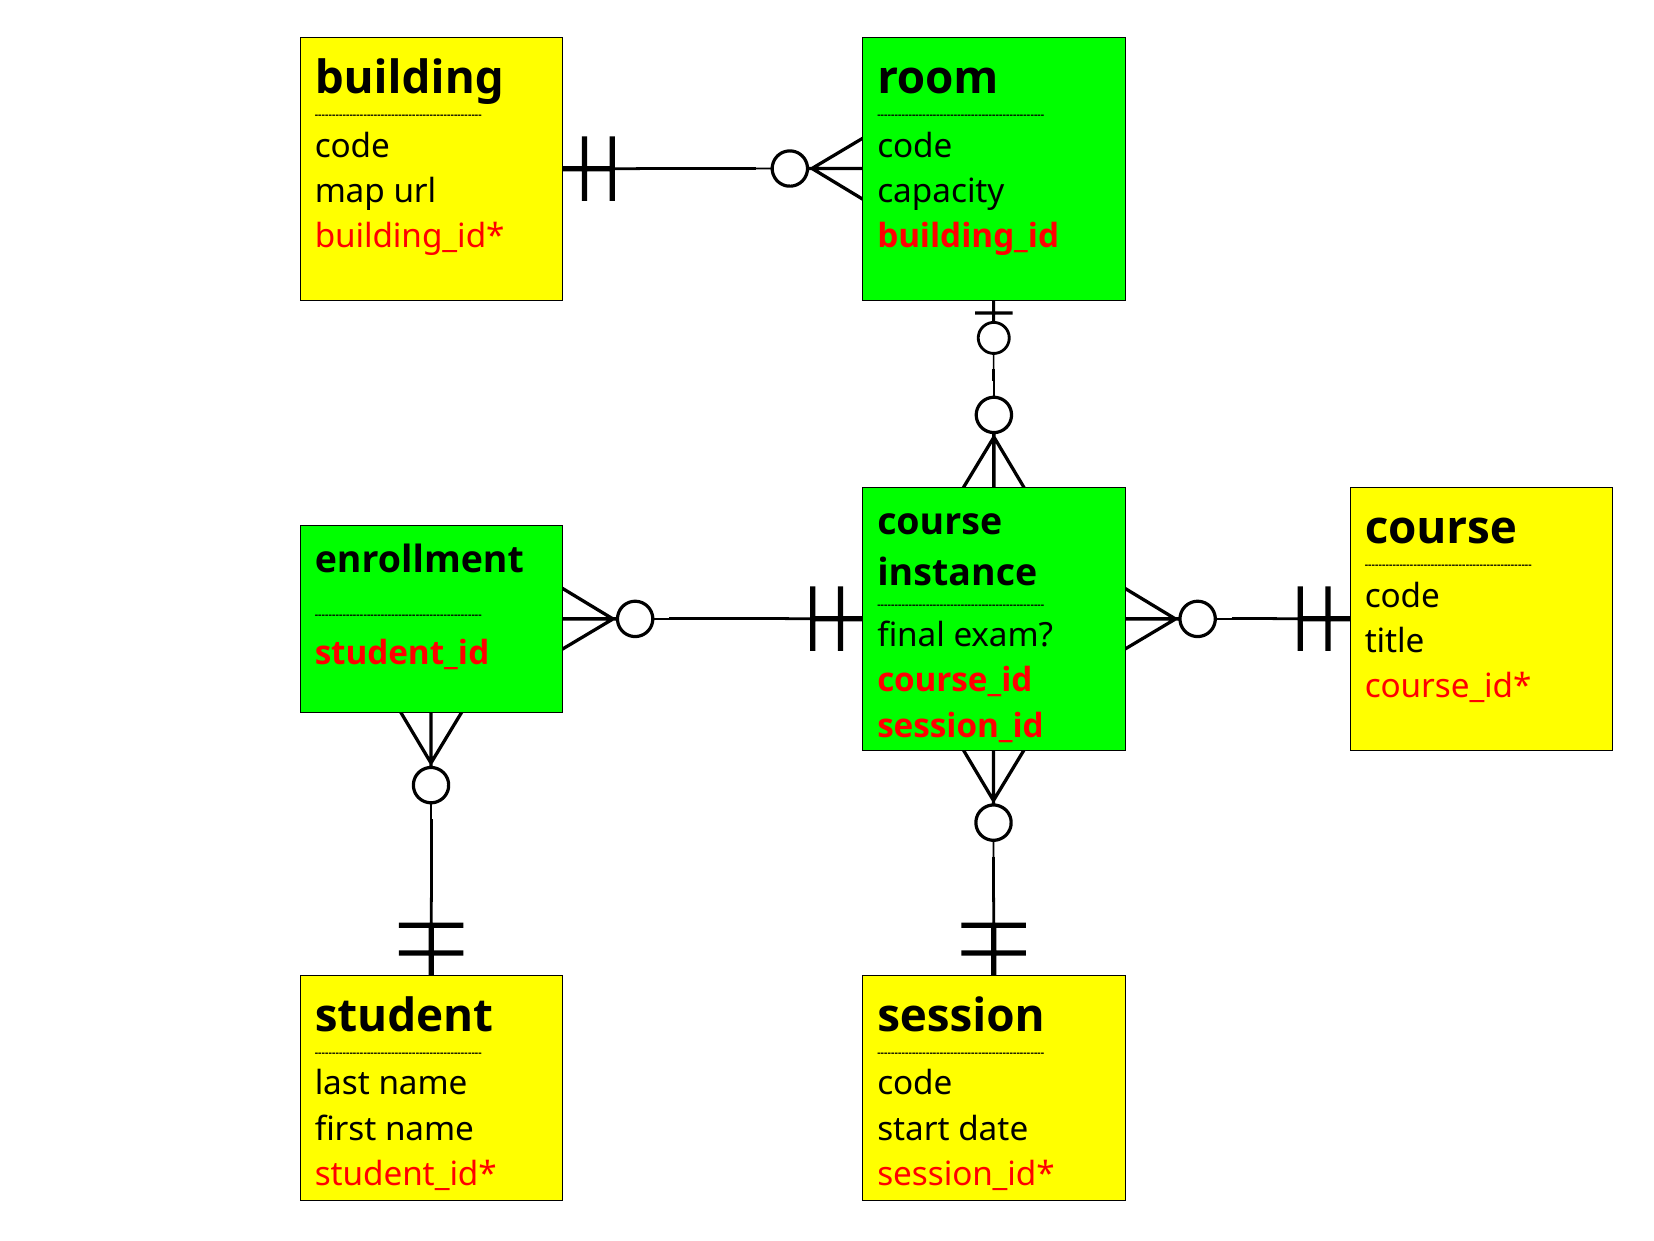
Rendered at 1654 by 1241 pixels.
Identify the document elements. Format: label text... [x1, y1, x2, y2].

text_box session ------------------------------------------------ code start date session_id* [862, 975, 1126, 1201]
text_box enrollment ------------------------------------------------ student_id [300, 525, 563, 713]
text_box building ------------------------------------------------ code map url building_id* [300, 37, 563, 301]
text_box course ------------------------------------------------ code title course_id* [1350, 487, 1613, 751]
text_box student ------------------------------------------------ last name first name student_id* [300, 975, 563, 1201]
text_box course instance ------------------------------------------------ final exam? course_id session_id [862, 487, 1126, 751]
text_box room ------------------------------------------------ code capacity building_id [862, 37, 1126, 301]
